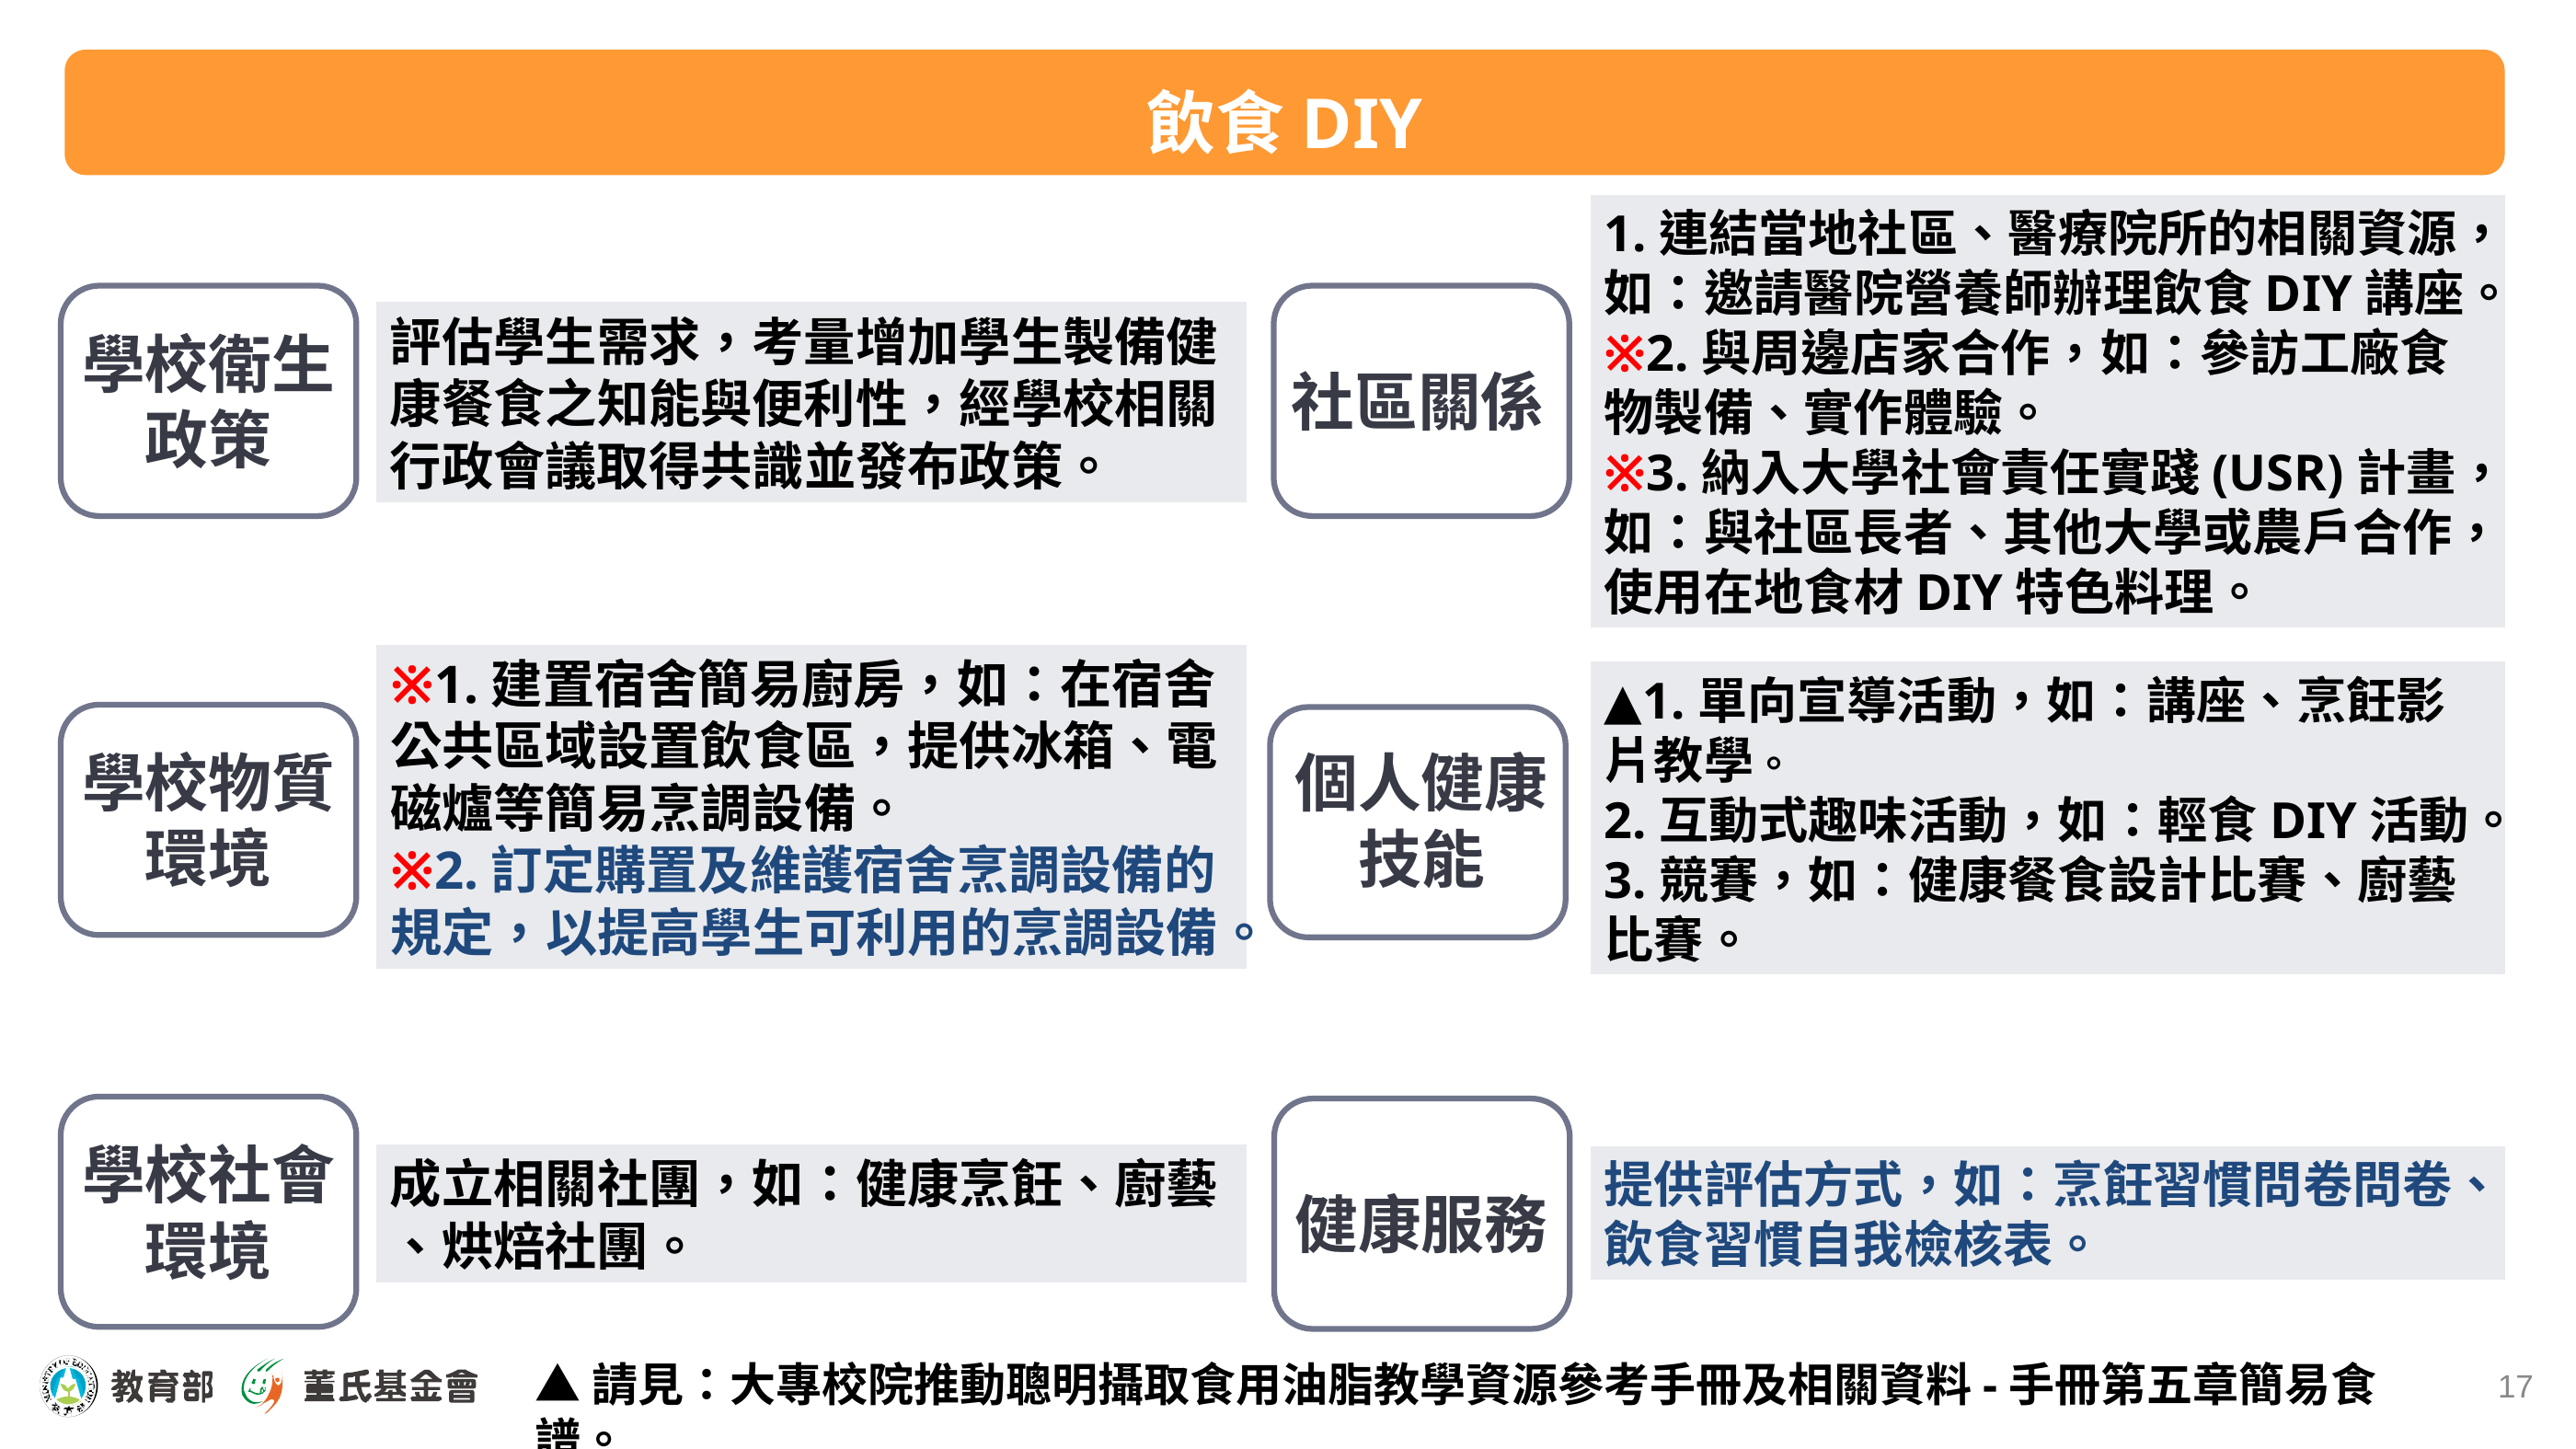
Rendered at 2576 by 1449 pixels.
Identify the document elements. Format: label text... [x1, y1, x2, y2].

text_box 1.連結當地社區、醫療院所的相關資源，如：邀請醫院營養師辦理飲食DIY講座。 ※2.與周邊店家合作，如：參訪工廠食物製備、實作體驗。 ※3.納入大學社會責任實踐(USR)計畫，如：與社區長者、其他大學或農戶合作，使用在地食材DIY特色料理。 [1591, 195, 2505, 627]
text_box 飲食DIY [64, 49, 2505, 176]
text_box 學校物質環境 [61, 736, 356, 902]
text_box 評估學生需求，考量增加學生製備健康餐食之知能與便利性，經學校相關行政會議取得共識並發布政策。 [376, 302, 1247, 502]
text_box ※1.建置宿舍簡易廚房，如：在宿舍公共區域設置飲食區，提供冰箱、電磁爐等簡易烹調設備。 ※2.訂定購置及維護宿舍烹調設備的規定，以提高學生可利用的烹調設備。 [376, 645, 1247, 969]
text_box 17 [2484, 1350, 2555, 1420]
text_box ▲1.單向宣導活動，如：講座、烹飪影片教學。 2.互動式趣味活動，如：輕食DIY活動。 3.競賽，如：健康餐食設計比賽、廚藝比賽。 [1591, 661, 2505, 974]
text_box 社區關係 [1270, 355, 1566, 445]
text_box 學校衛生政策 [61, 317, 356, 483]
text_box 健康服務 [1273, 1179, 1570, 1268]
text_box 學校社會環境 [61, 1128, 356, 1294]
text_box 成立相關社團，如：健康烹飪、廚藝 、烘焙社團。 [376, 1144, 1247, 1282]
text_box 個人健康技能 [1273, 736, 1570, 902]
text_box ▲請見：大專校院推動聰明攝取食用油脂教學資源參考手冊及相關資料-手冊第五章簡易食譜。 [521, 1349, 2430, 1449]
text_box 提供評估方式，如：烹飪習慣問卷問卷、飲食習慣自我檢核表。 [1591, 1146, 2505, 1280]
